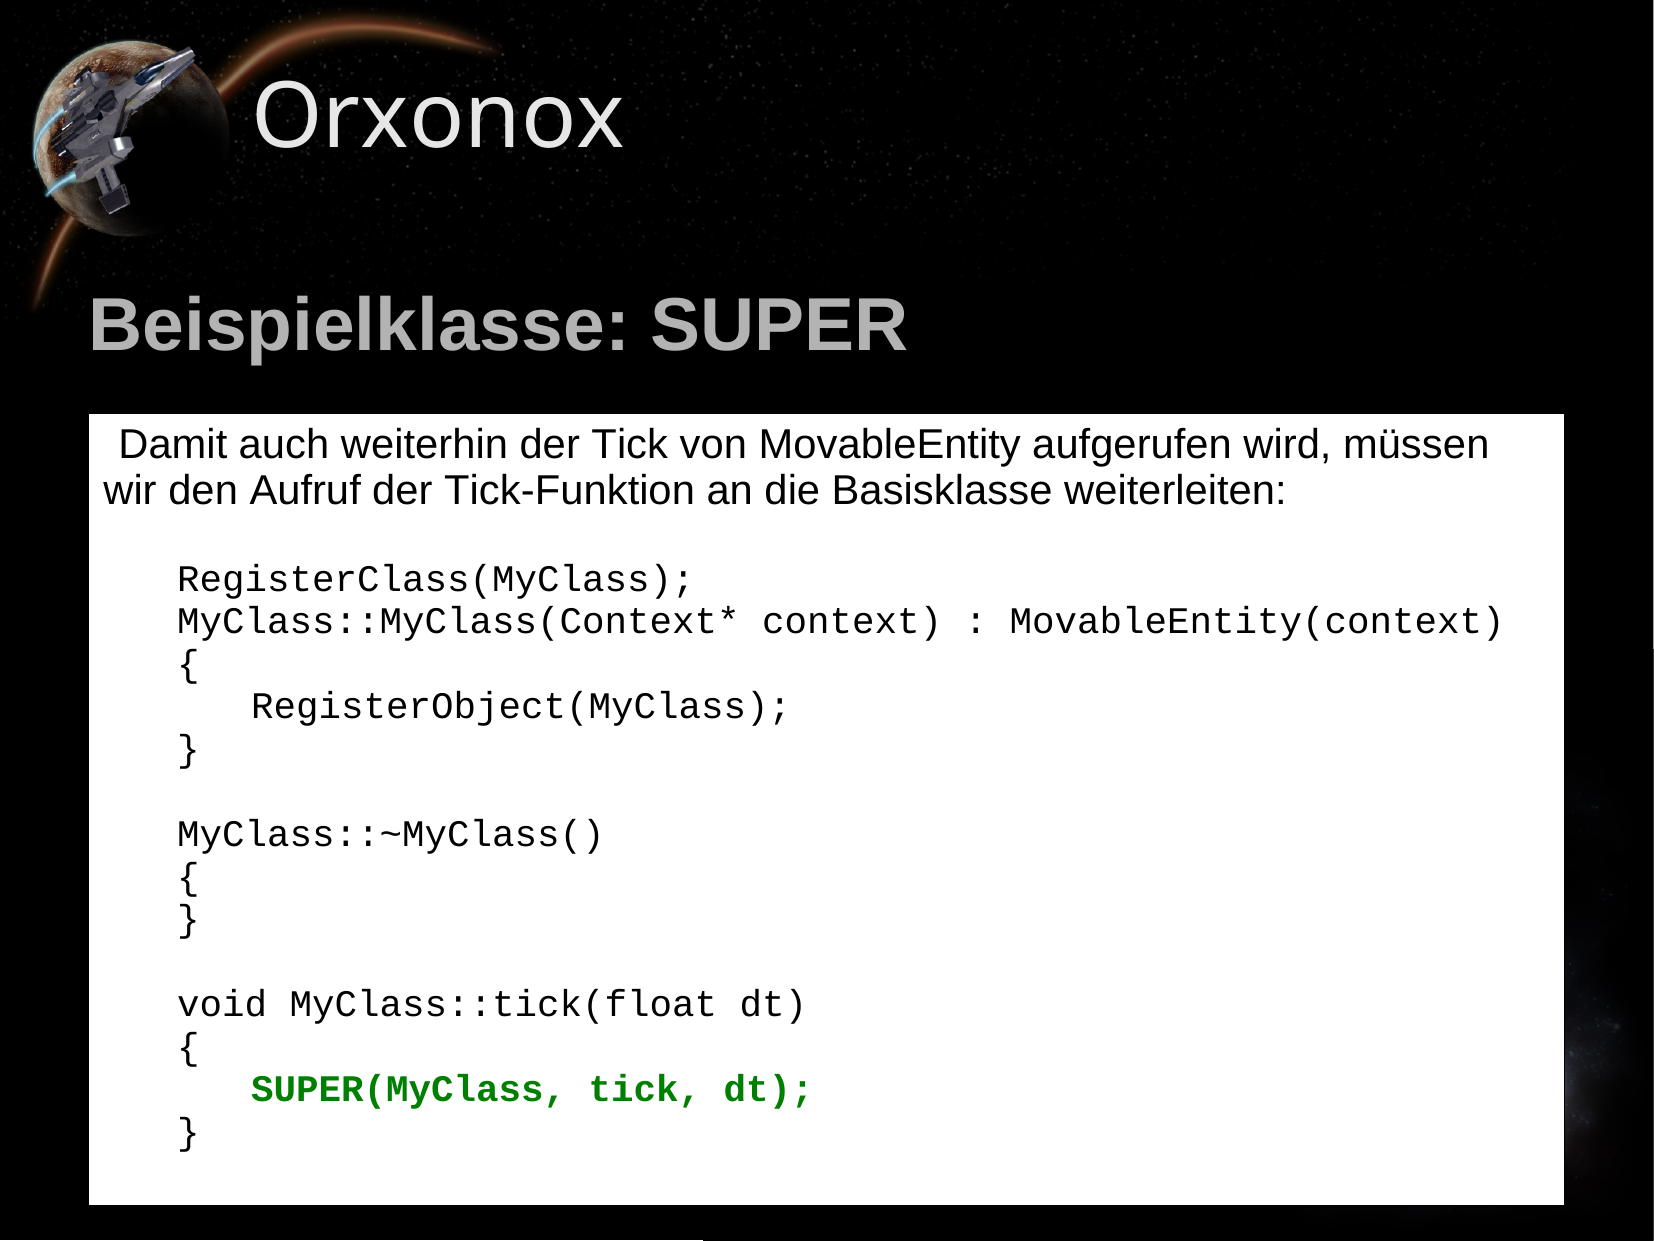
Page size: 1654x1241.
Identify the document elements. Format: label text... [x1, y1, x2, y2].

text_box Damit auch weiterhin der Tick von MovableEntity aufgerufen wird, müssen wir den Aufruf der Tick-Funktion an die Basisklasse weiterleiten: RegisterClass(MyClass); MyClass::MyClass(Context* context) : MovableEntity(context) { RegisterObject(MyClass); } MyClass::~MyClass() { } void MyClass::tick(float dt) { SUPER(MyClass, tick, dt); } [88, 413, 1565, 1206]
picture [703, 649, 1654, 1241]
picture [0, 0, 1607, 443]
title Beispielklasse: SUPER [88, 265, 1577, 384]
